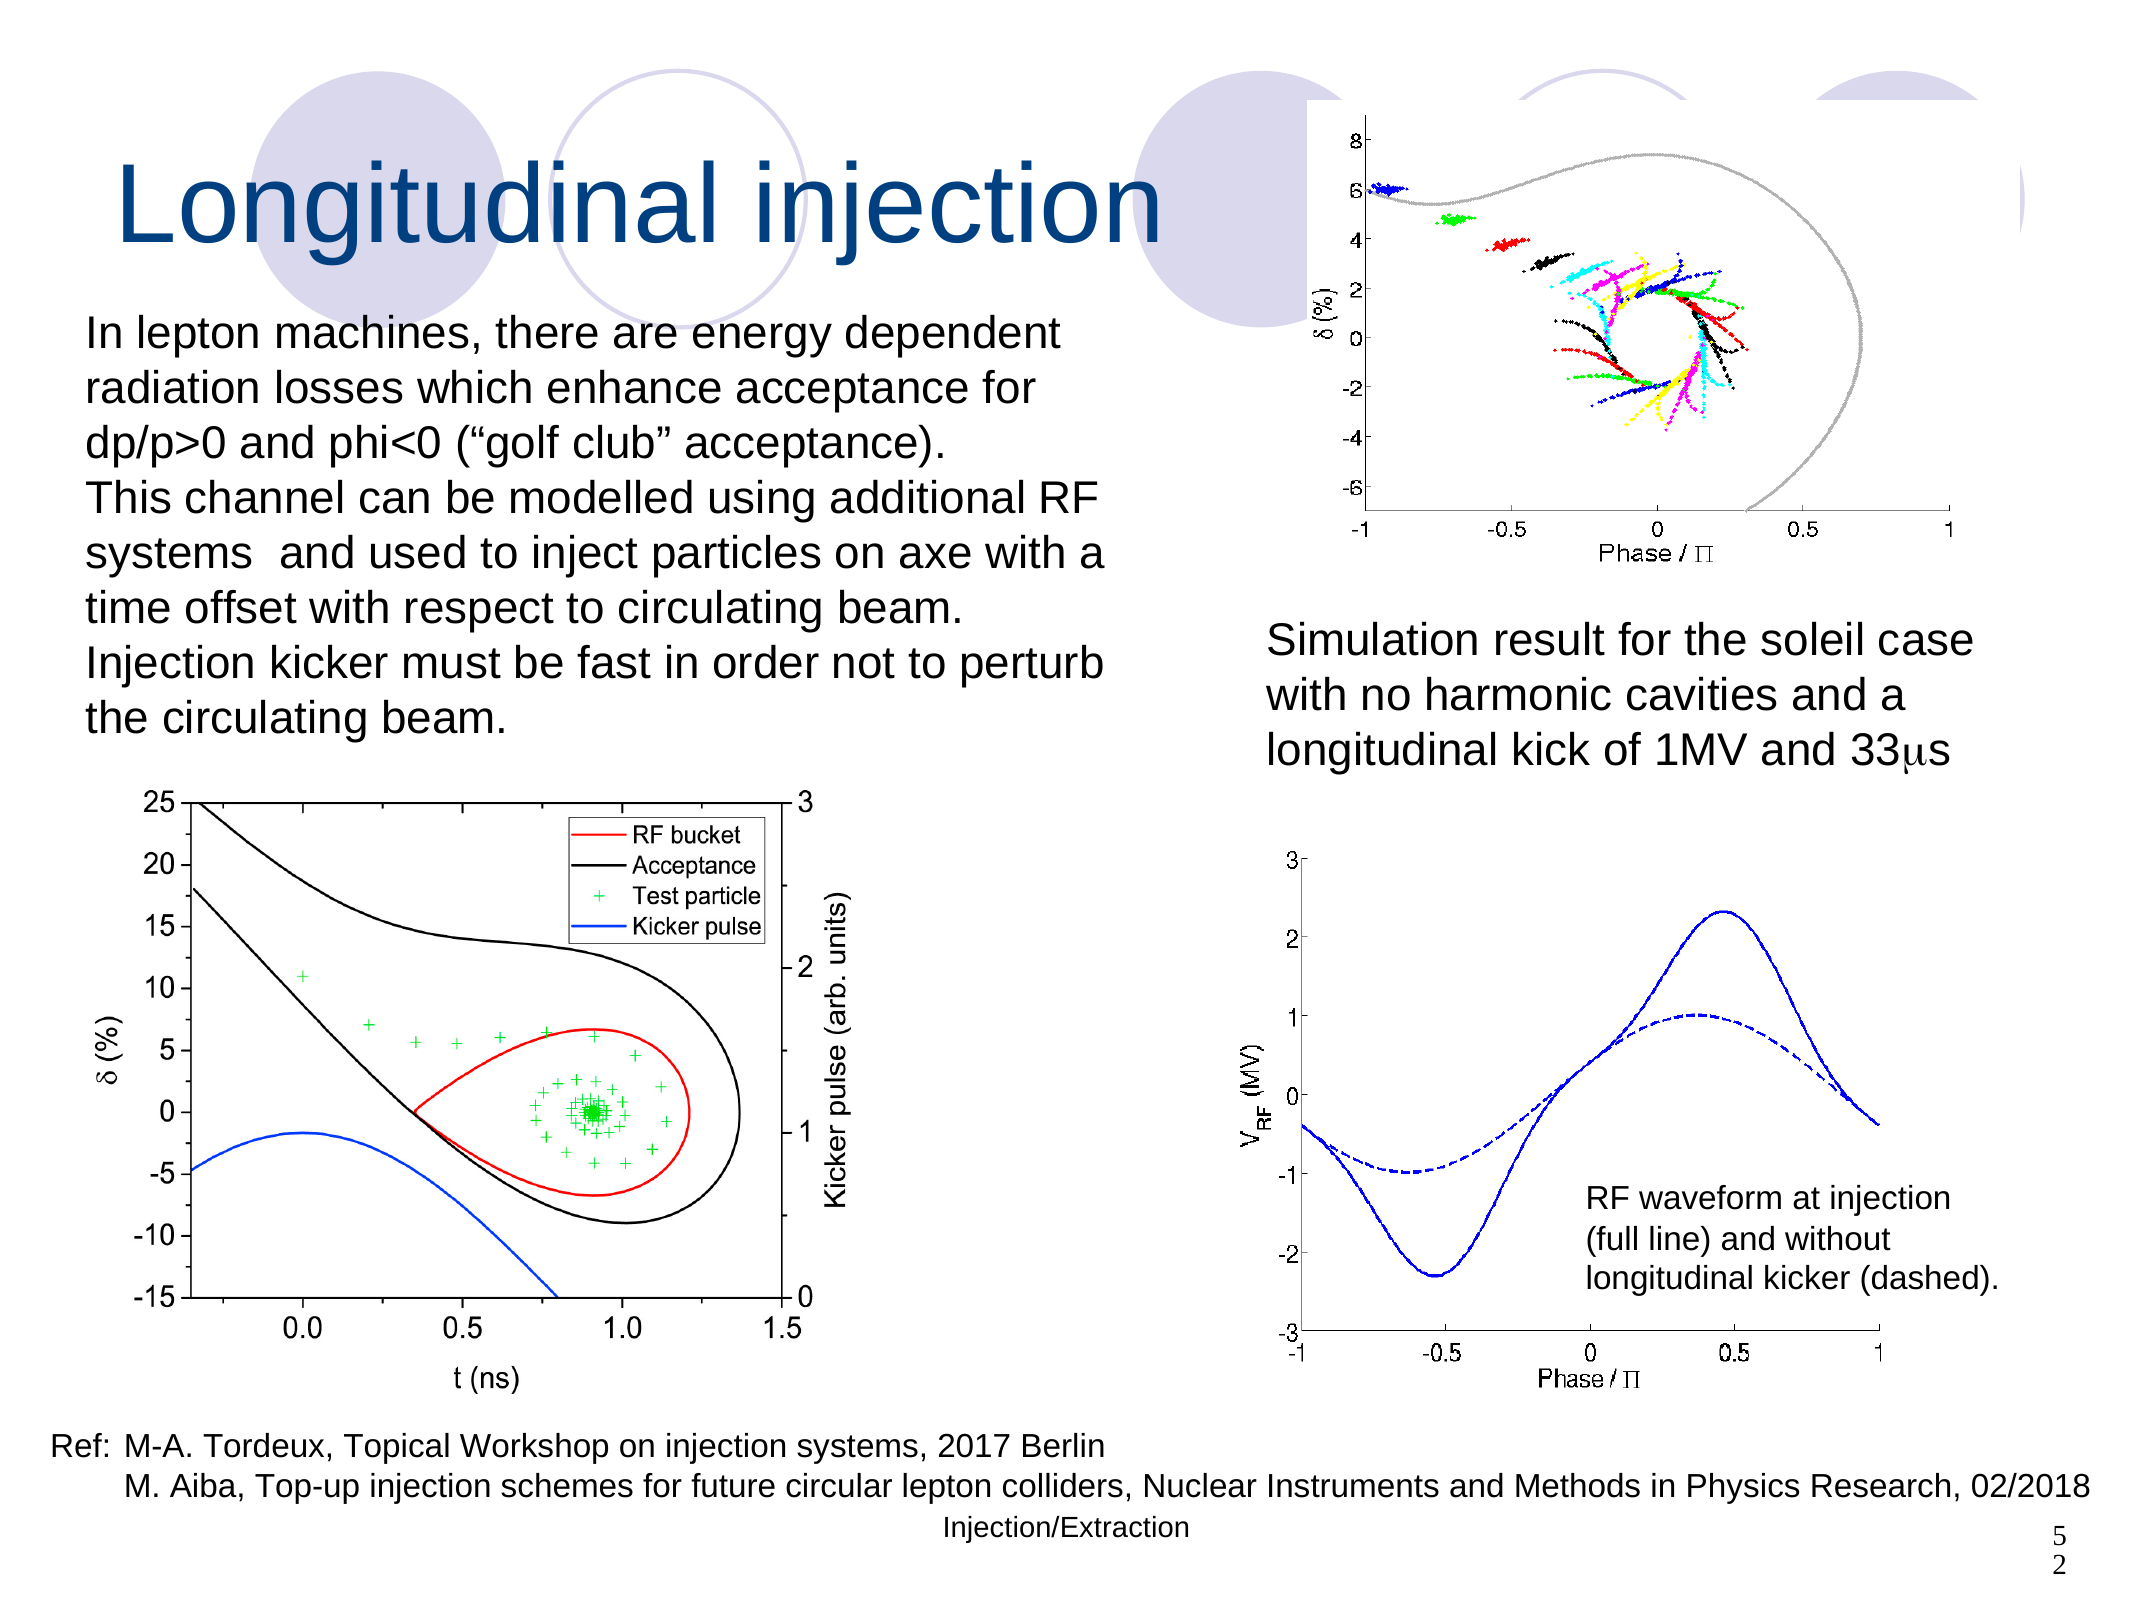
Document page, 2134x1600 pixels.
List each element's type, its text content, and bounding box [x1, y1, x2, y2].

text_box Ref: M-A. Tordeux, Topical Workshop on injection systems, 2017 Berlin M. Aiba, Top-up injection schemes for future circular lepton colliders, Nuclear Instruments and Methods in Physics Research, 02/2018 [35, 1417, 2110, 1512]
picture [1307, 100, 2020, 567]
picture [95, 890, 851, 1394]
picture [1204, 814, 1949, 1394]
title Longitudinal injection [106, 21, 2028, 374]
text_box RF waveform at injection (full line) and without longitudinal kicker (dashed). [1570, 1169, 2020, 1304]
text_box In lepton machines, there are energy dependent radiation losses which enhance acceptance for dp/p>0 and phi<0 (“golf club” acceptance). This channel can be modelled using additional RF systems and used to inject particles on axe with a time offset with respect to circulating beam. Injection kicker must be fast in order not to perturb the circulating beam. [70, 295, 1146, 890]
text_box Simulation result for the soleil case with no harmonic cavities and a longitudinal kick of 1MV and 33ms [1251, 602, 2065, 783]
